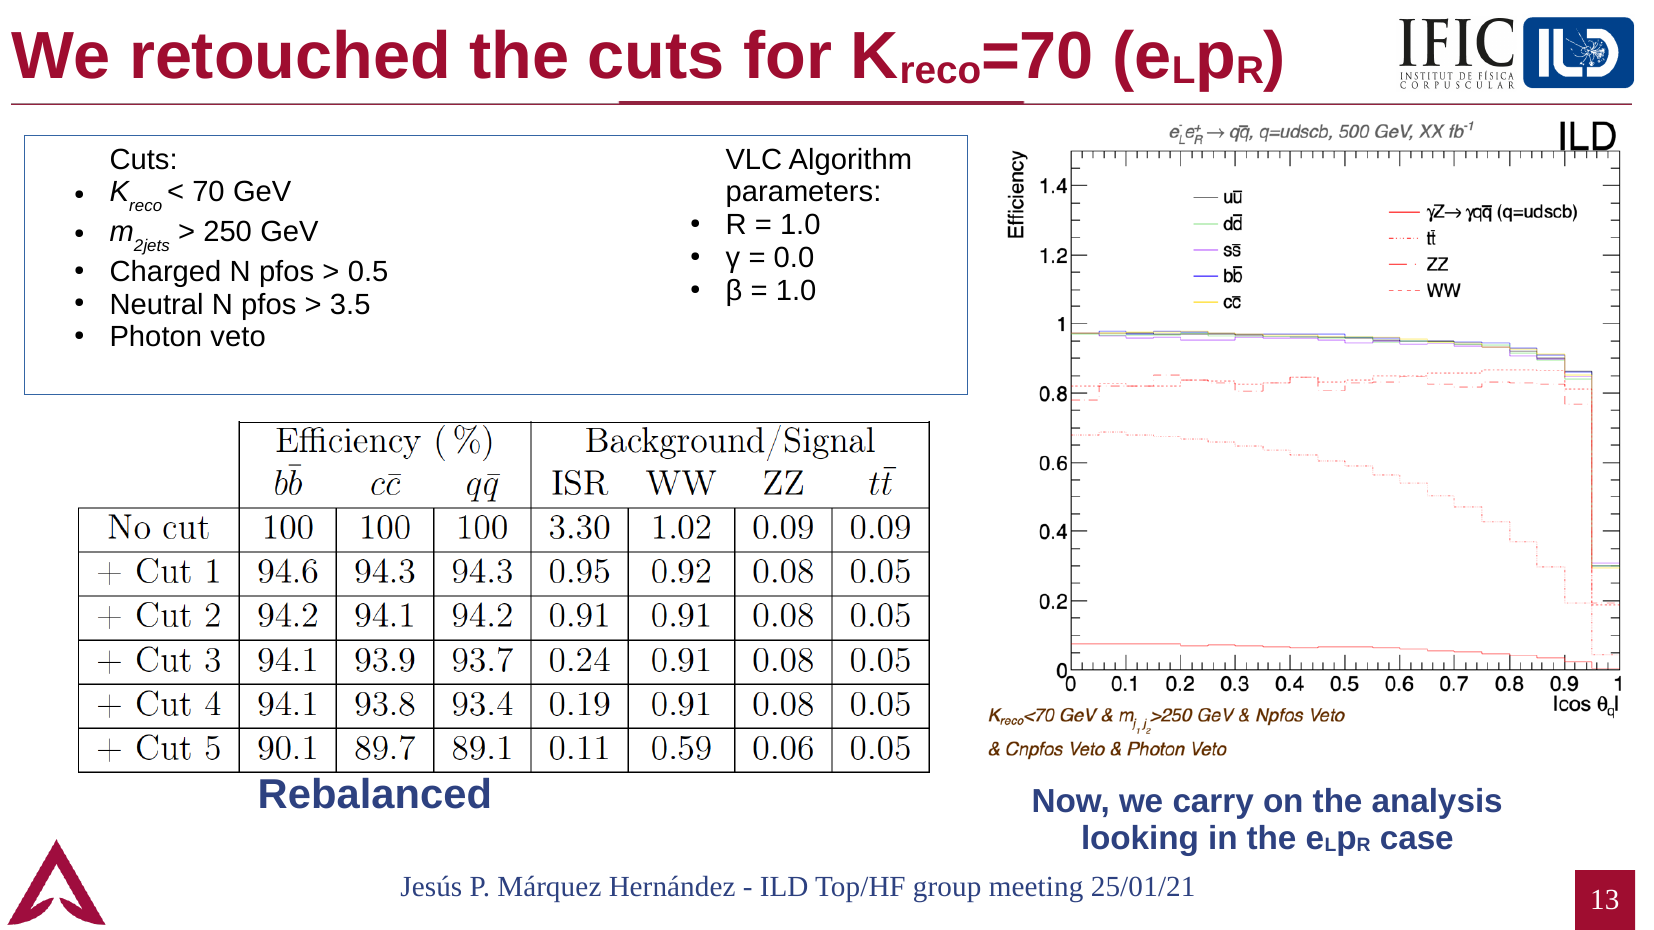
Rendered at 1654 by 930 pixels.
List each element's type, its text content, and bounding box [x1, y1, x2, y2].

picture [75, 419, 932, 775]
text_box Now, we carry on the analysis looking in the eLpR case [975, 774, 1561, 930]
picture [1522, 14, 1635, 90]
text_box Rebalanced [225, 775, 526, 826]
picture [11, 101, 1632, 105]
picture [960, 118, 1653, 775]
title We retouched the cuts for Kreco=70 (eLpR) [11, 18, 1500, 93]
table_header VLC Algorithm parameters: R = 1.0 γ = 0.0 β = 1.0 [640, 136, 967, 394]
picture [7, 839, 106, 925]
table_header Cuts: Kreco < 70 GeV m2jets > 250 GeV Charged N pfos > 0.5 Neutral N pfos > 3.5 Photon veto [25, 136, 640, 394]
picture [1396, 16, 1517, 92]
